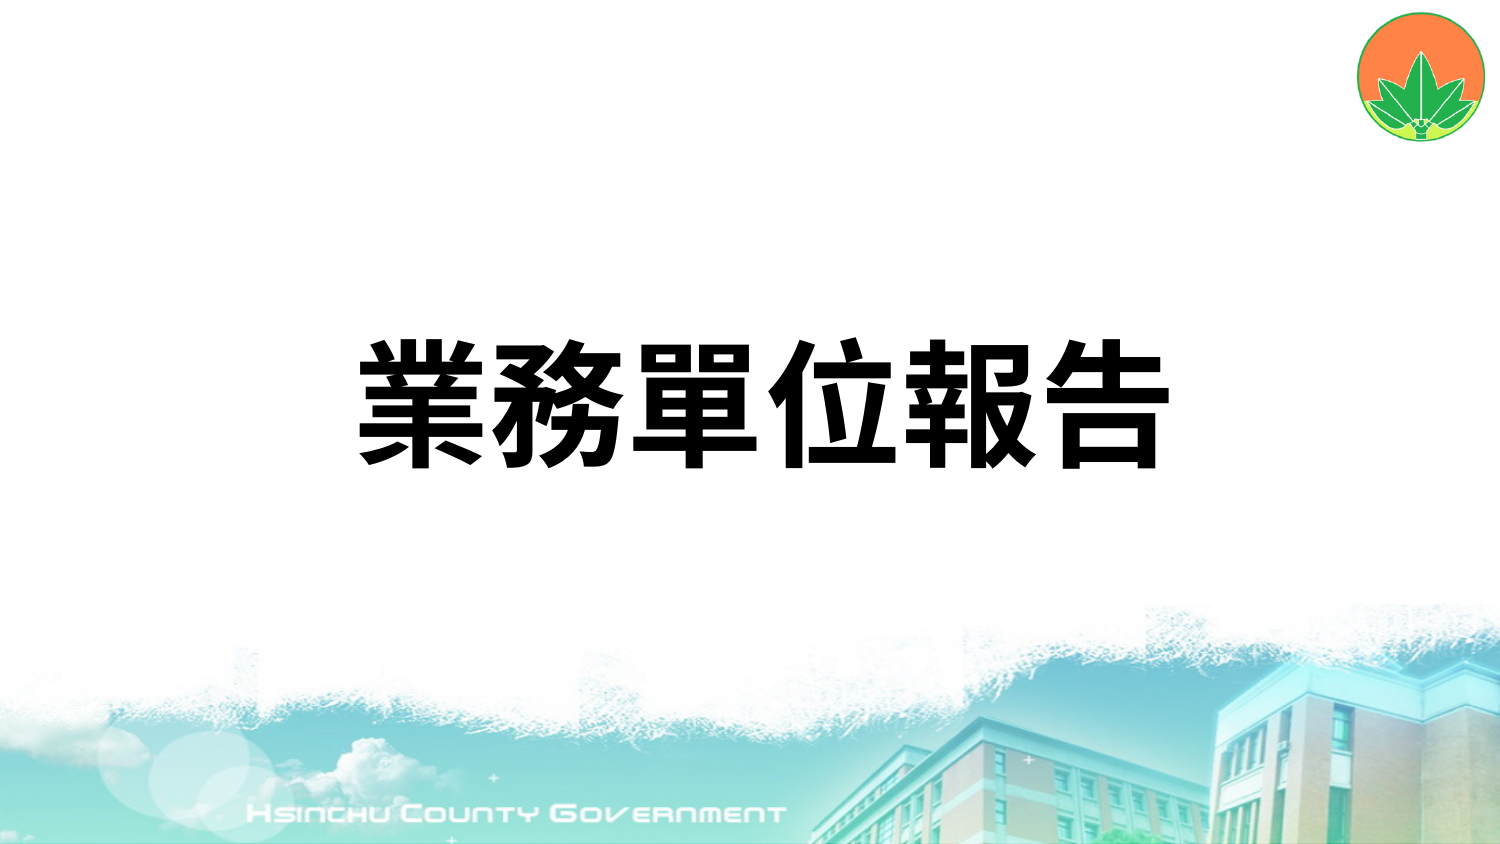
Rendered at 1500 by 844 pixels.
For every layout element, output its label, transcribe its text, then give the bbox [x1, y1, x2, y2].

picture [1342, 0, 1500, 158]
text_box 業務單位報告 [188, 311, 1341, 492]
